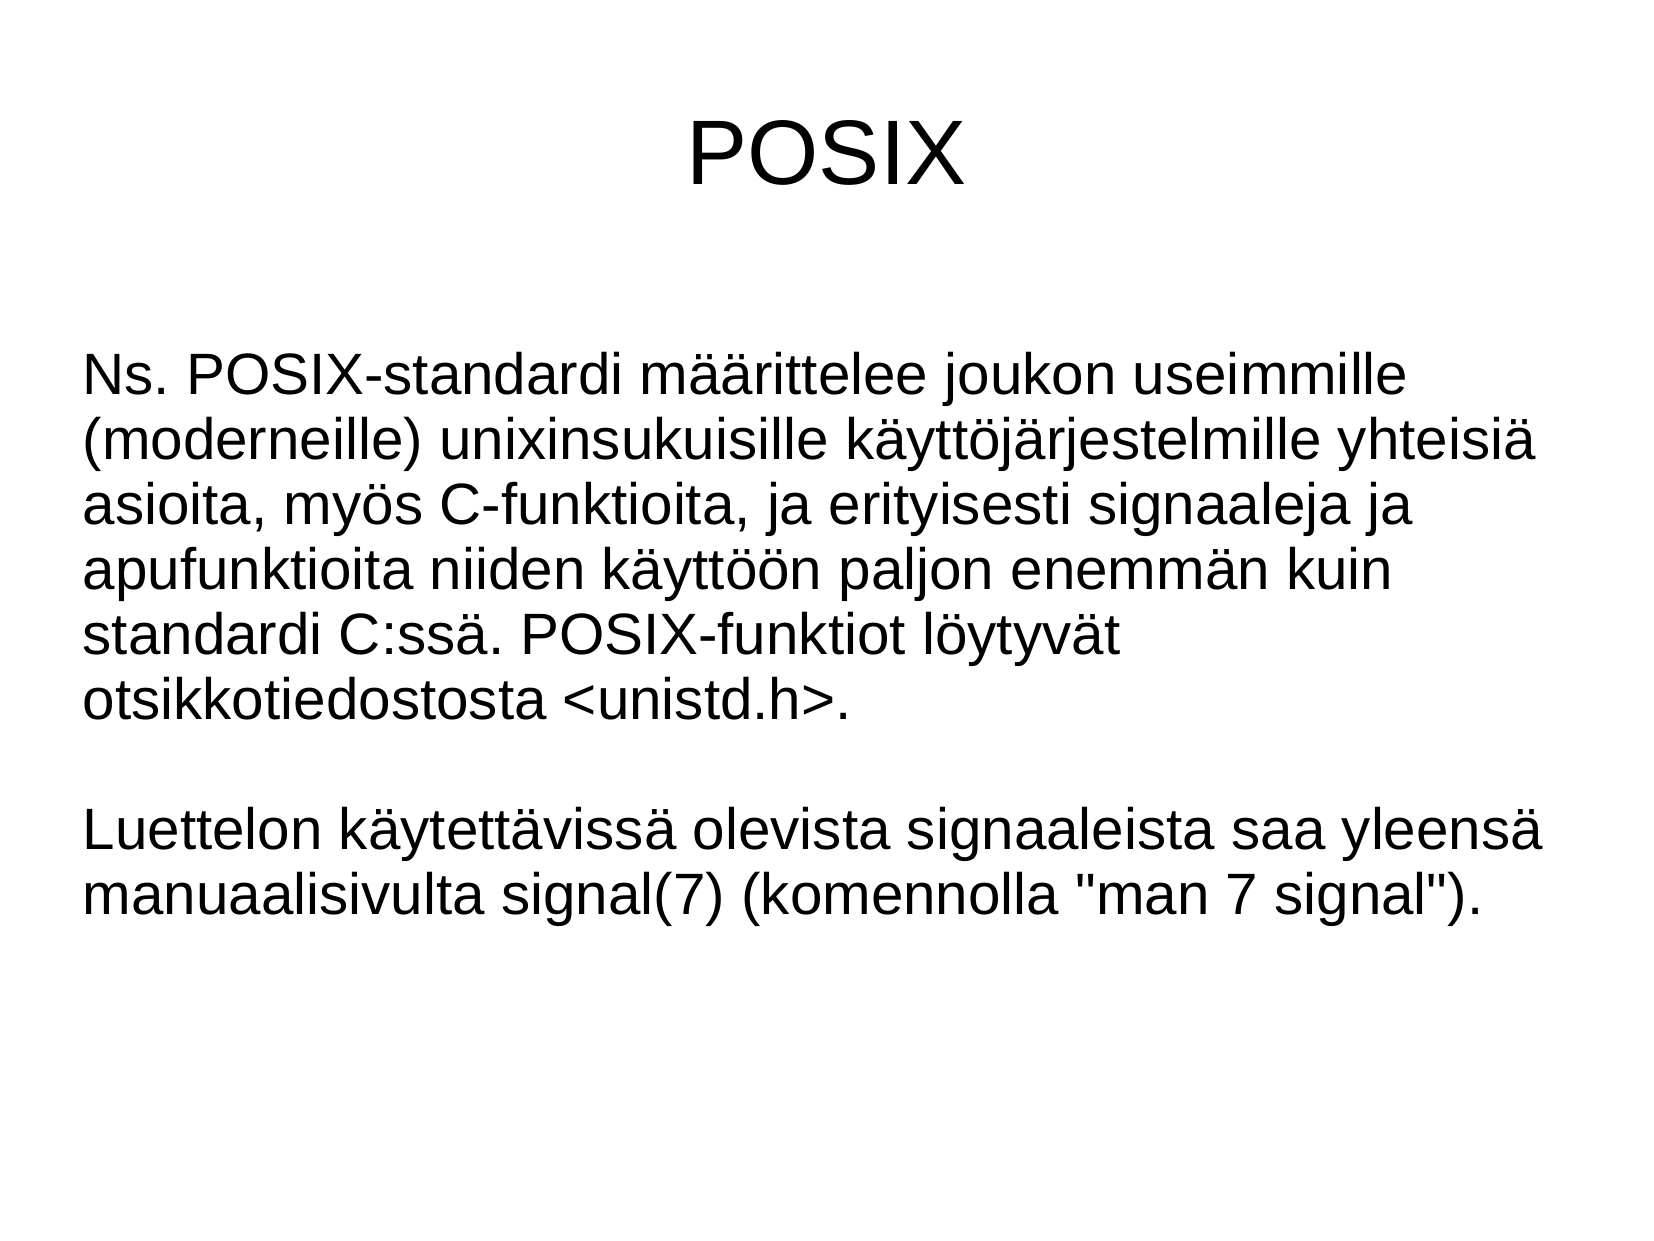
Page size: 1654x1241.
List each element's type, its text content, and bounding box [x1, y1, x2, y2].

subtitle Ns. POSIX-standardi määrittelee joukon useimmille (moderneille) unixinsukuisille käyttöjärjestelmille yhteisiä asioita, myös C-funktioita, ja erityisesti signaaleja ja apufunktioita niiden käyttöön paljon enemmän kuin standardi C:ssä. POSIX-funktiot löytyvät otsikkotiedostosta <unistd.h>. Luettelon käytettävissä olevista signaaleista saa yleensä manuaalisivulta signal(7) (komennolla "man 7 signal"). [82, 290, 1571, 1109]
title POSIX [82, 49, 1571, 257]
